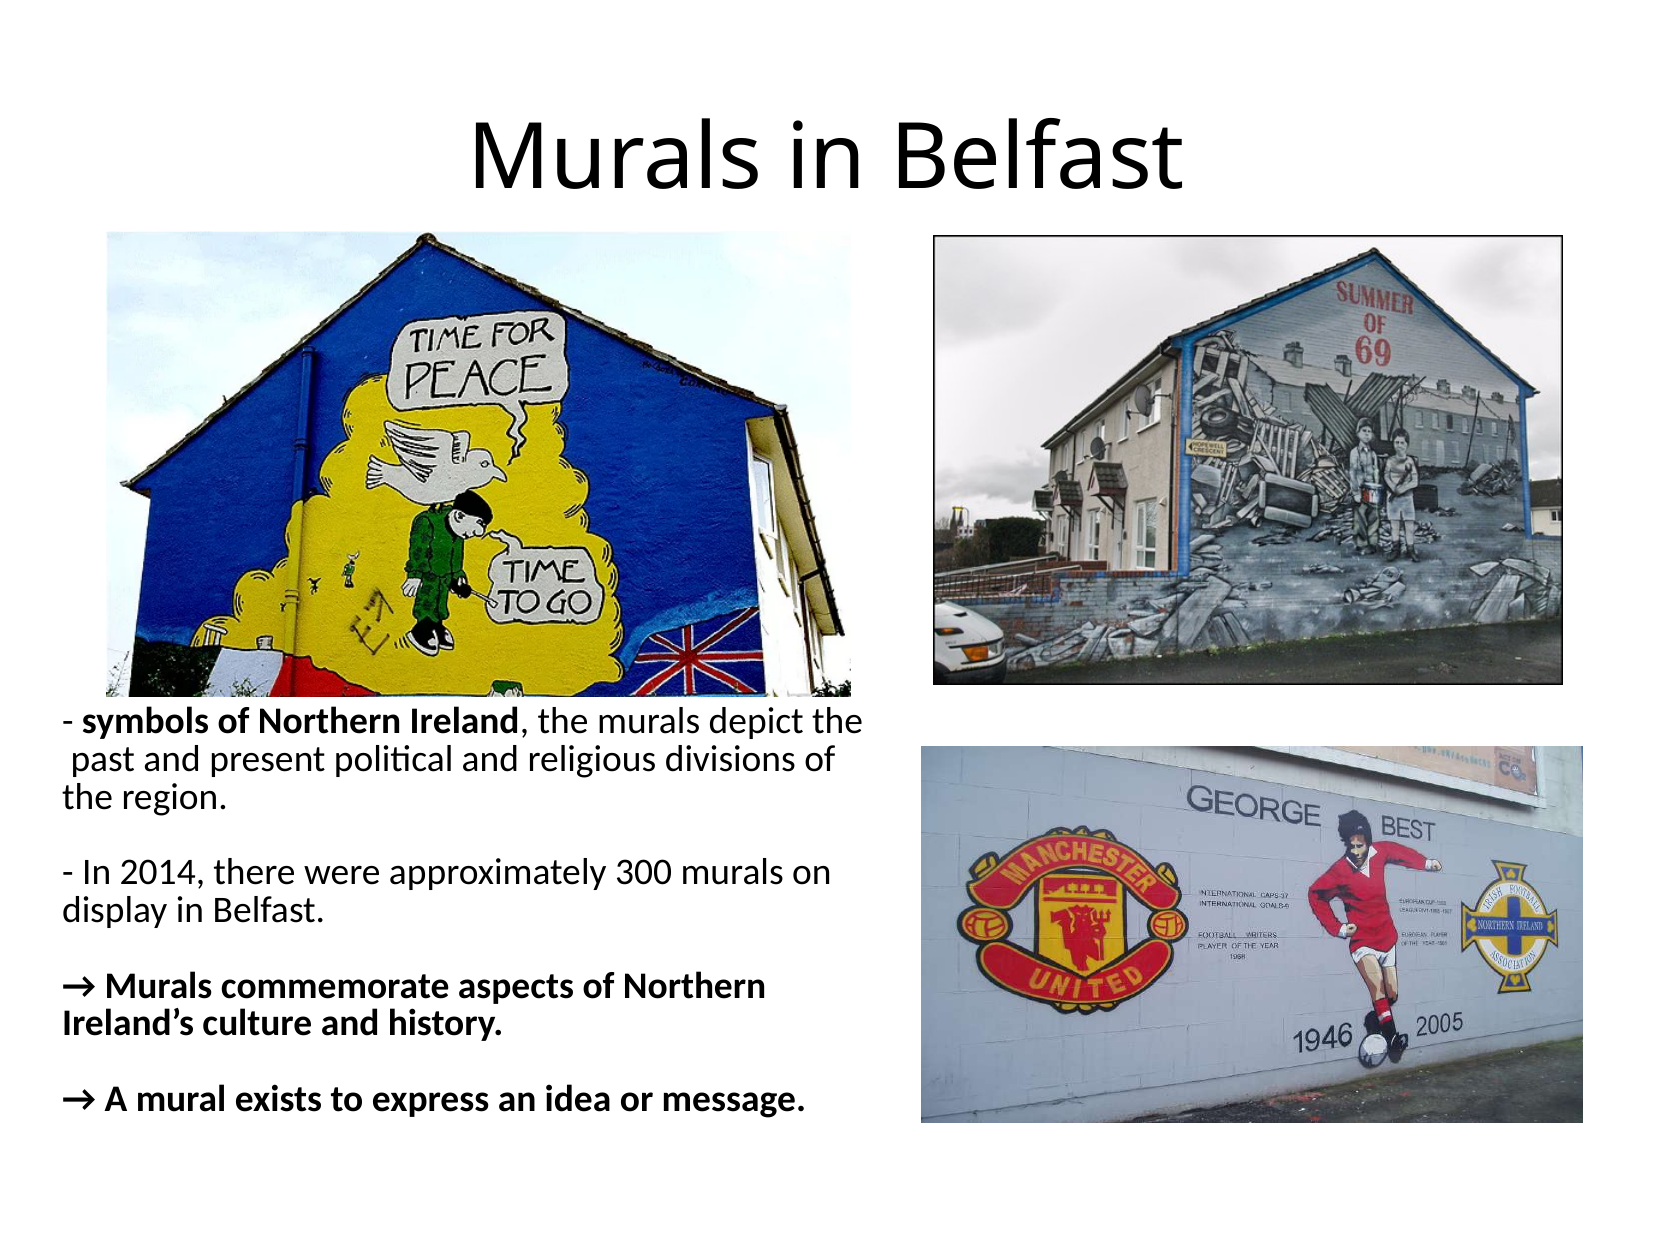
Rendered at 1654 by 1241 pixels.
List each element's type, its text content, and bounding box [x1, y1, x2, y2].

title Murals in Belfast [82, 49, 1571, 257]
picture [921, 746, 1583, 1123]
picture [933, 235, 1563, 686]
text_box - symbols of Northern Ireland, the murals depict the past and present political and religious divisions of the region. - In 2014, there were approximately 300 murals on display in Belfast. → Murals commemorate aspects of Northern Ireland’s culture and history. → A mural exists to express an idea or message. [47, 698, 886, 1217]
picture [106, 231, 851, 697]
